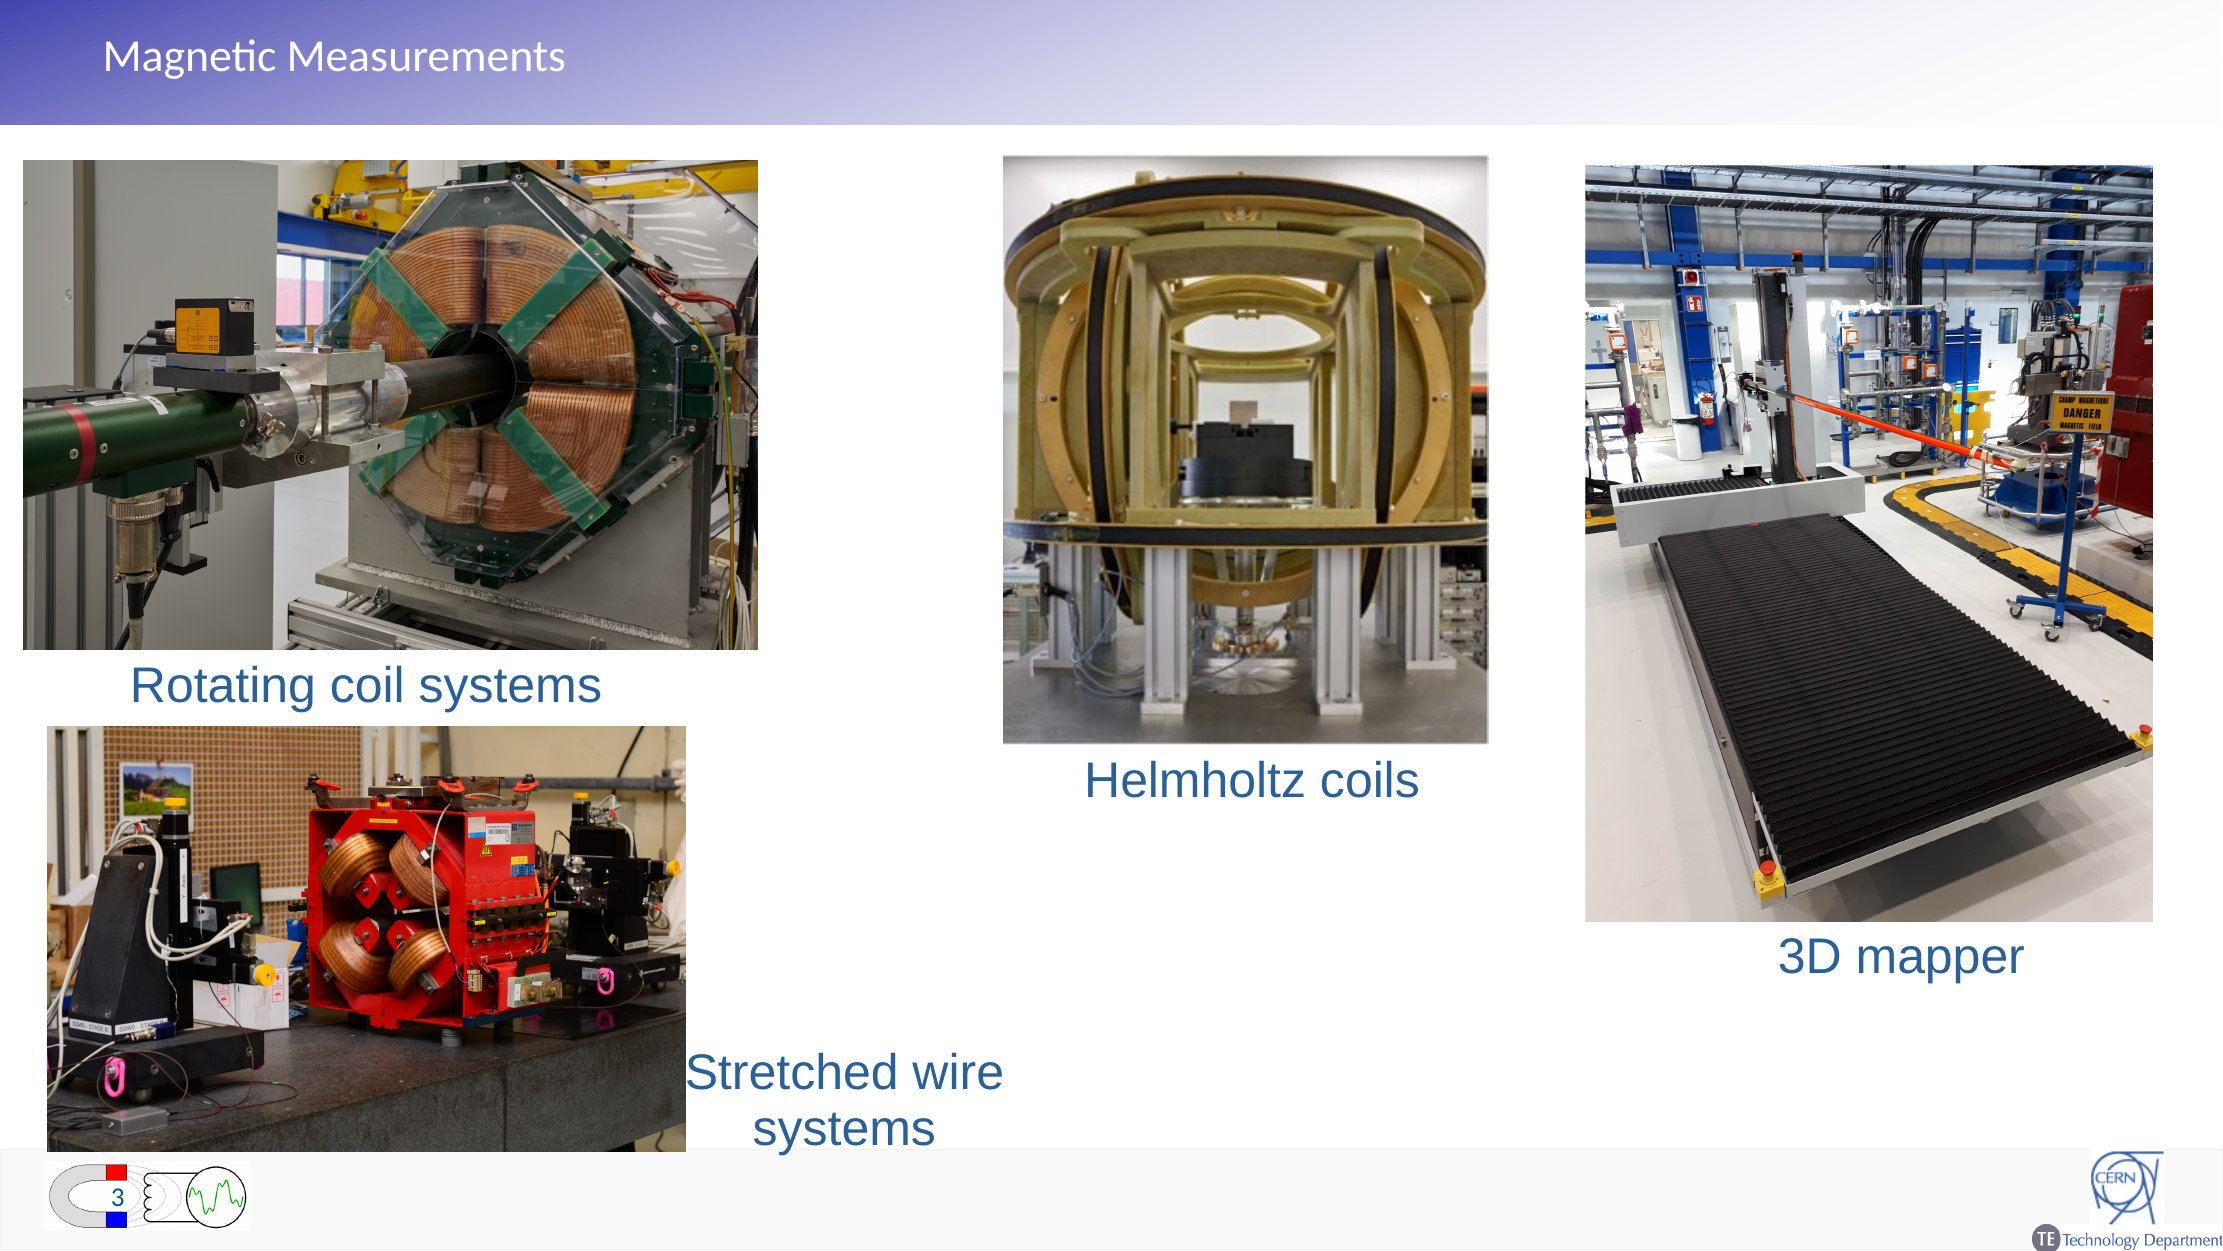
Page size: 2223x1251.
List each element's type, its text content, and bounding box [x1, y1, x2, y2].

text_box Stretched wire systems [584, 1037, 1105, 1164]
picture [23, 160, 758, 650]
text_box Helmholtz coils [992, 744, 1512, 815]
picture [1003, 155, 1489, 744]
picture [2032, 1149, 2223, 1251]
text_box Rotating coil systems [106, 649, 626, 721]
picture [1585, 165, 2153, 922]
picture [44, 1162, 250, 1230]
picture [47, 726, 686, 1152]
title Magnetic Measurements [94, 0, 1528, 107]
text_box 3D mapper [1641, 921, 2162, 1028]
